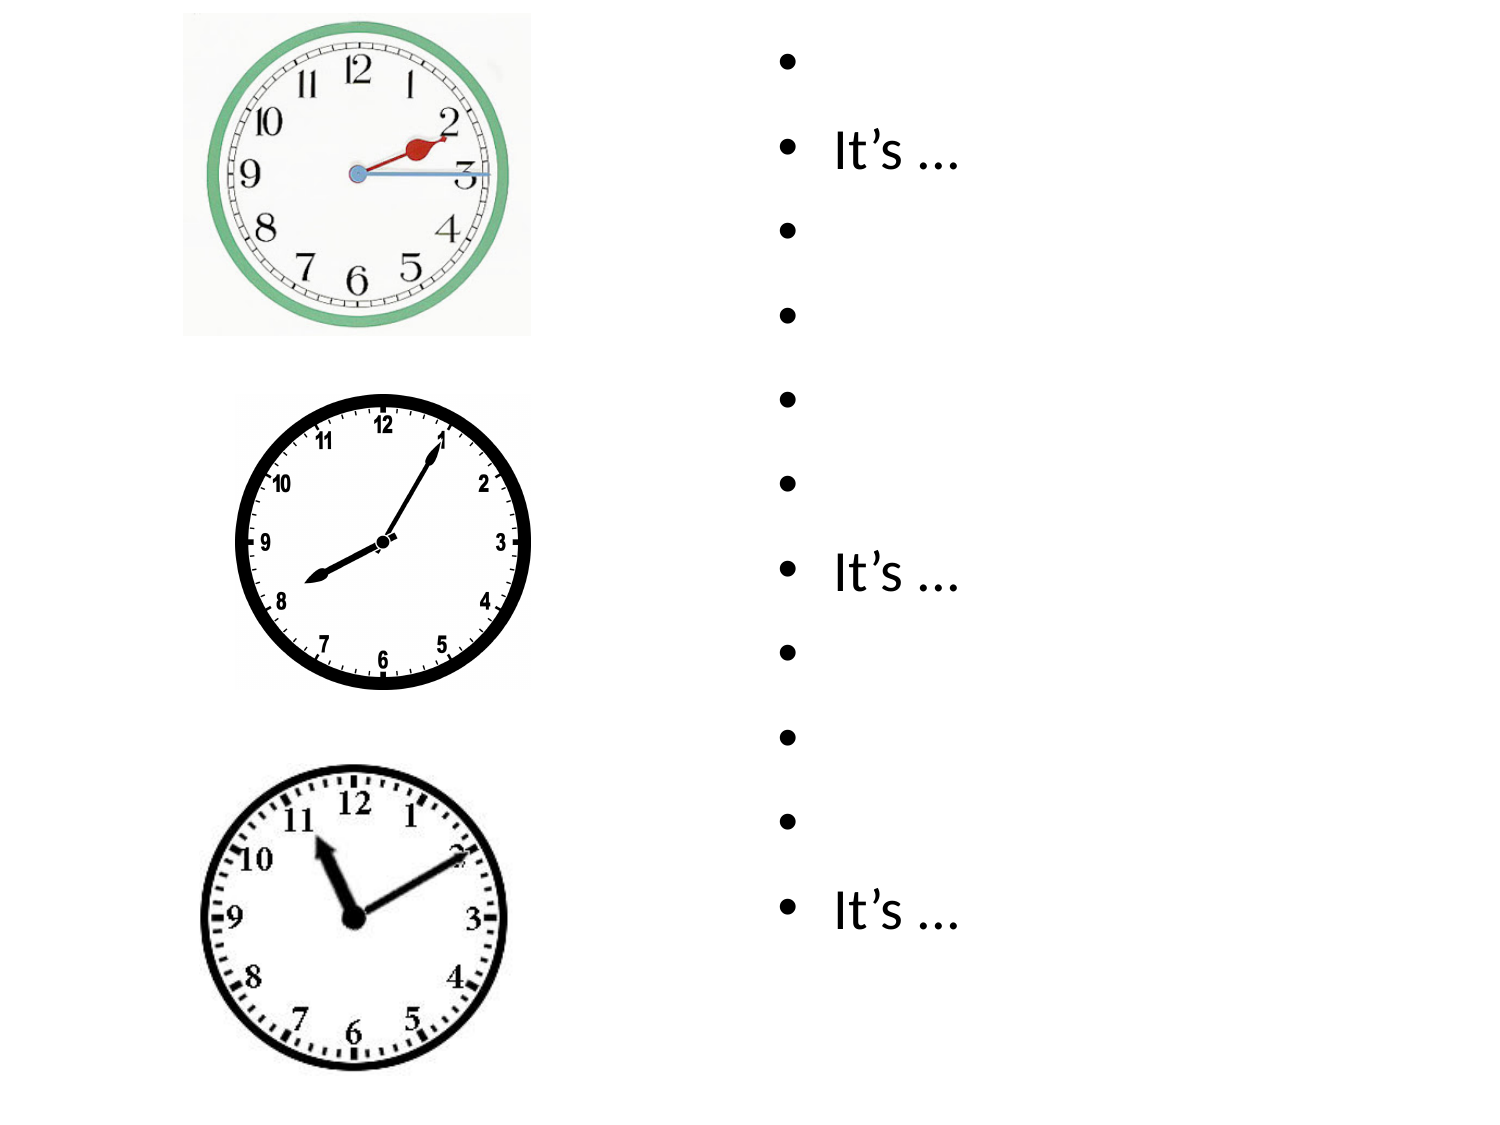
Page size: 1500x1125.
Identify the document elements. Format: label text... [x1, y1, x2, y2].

picture [235, 394, 531, 690]
picture [199, 763, 514, 1076]
list It’s ... It’s ... It’s ... [762, 19, 1426, 1095]
picture [183, 13, 531, 336]
